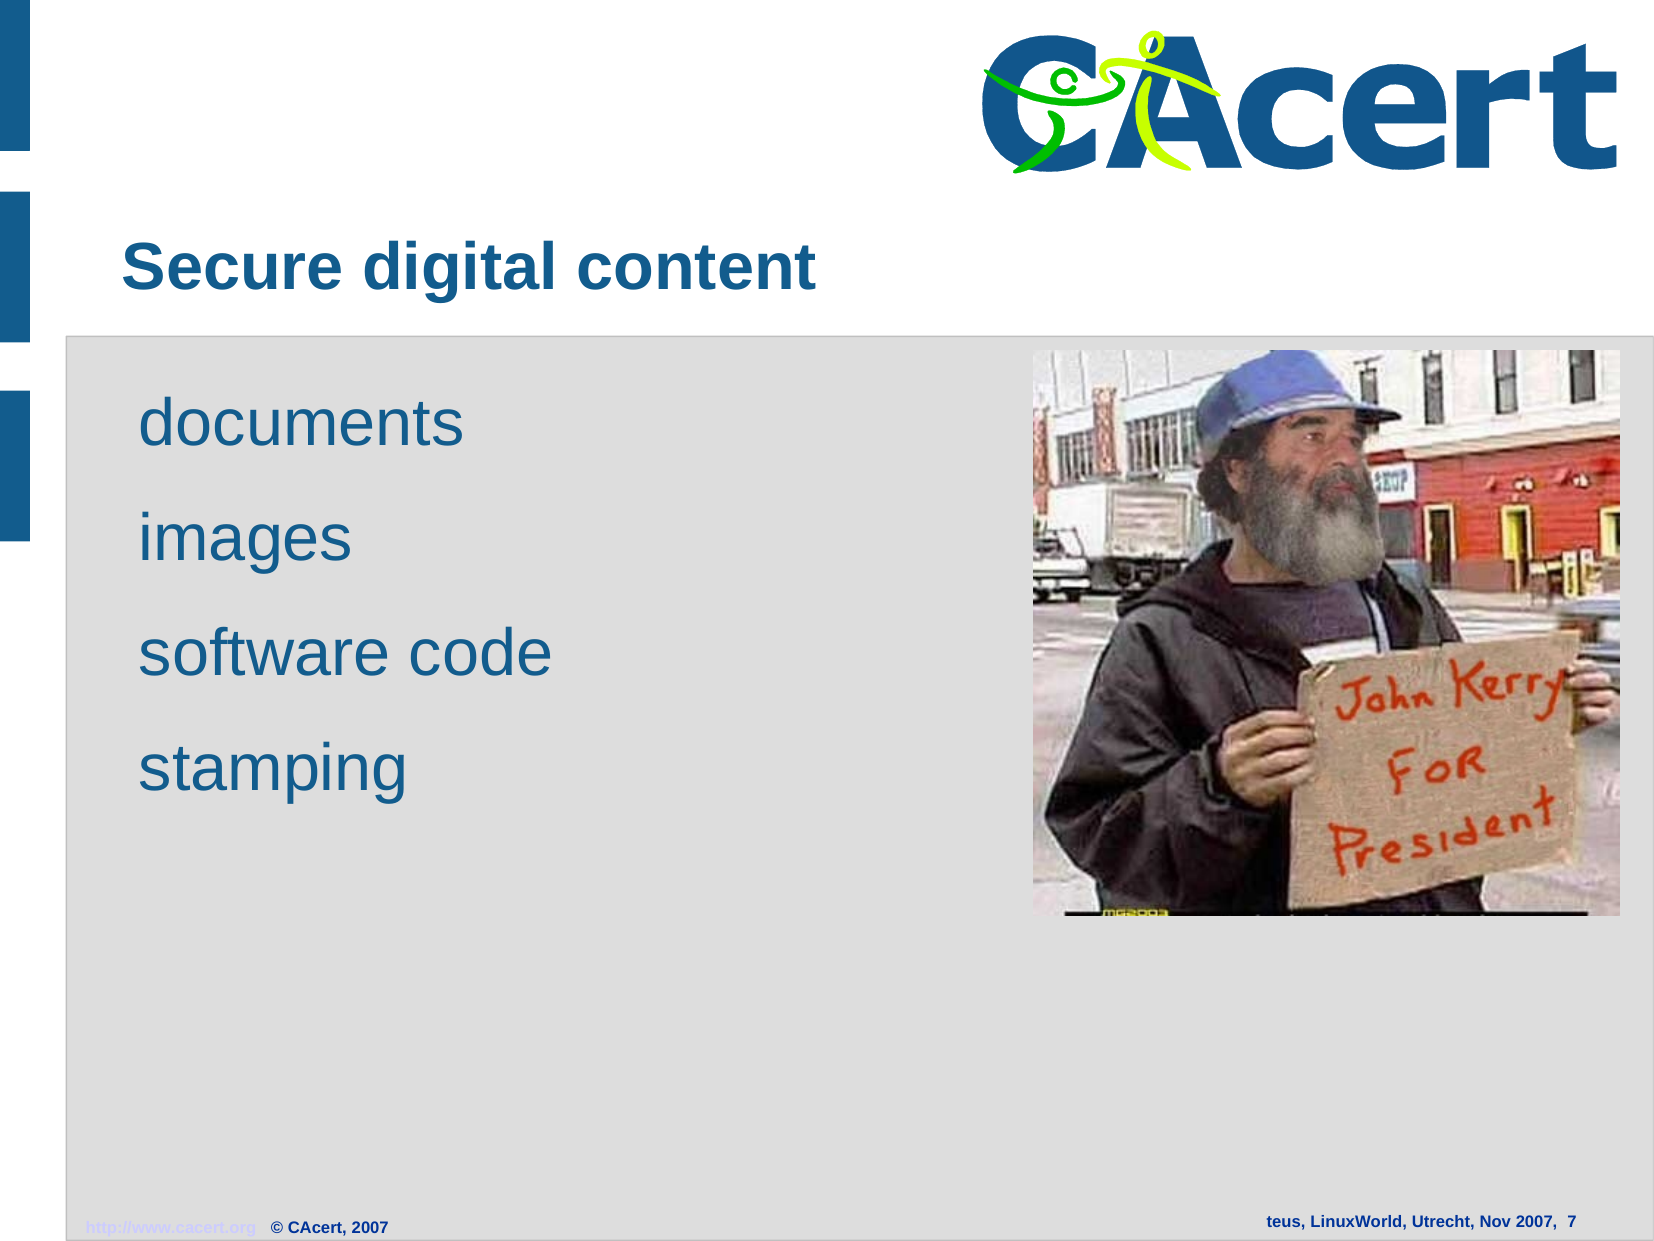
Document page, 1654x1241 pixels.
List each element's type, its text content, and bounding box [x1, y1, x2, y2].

list documents images software code stamping [121, 344, 827, 1112]
picture [1033, 350, 1620, 916]
title Secure digital content [121, 184, 1534, 309]
